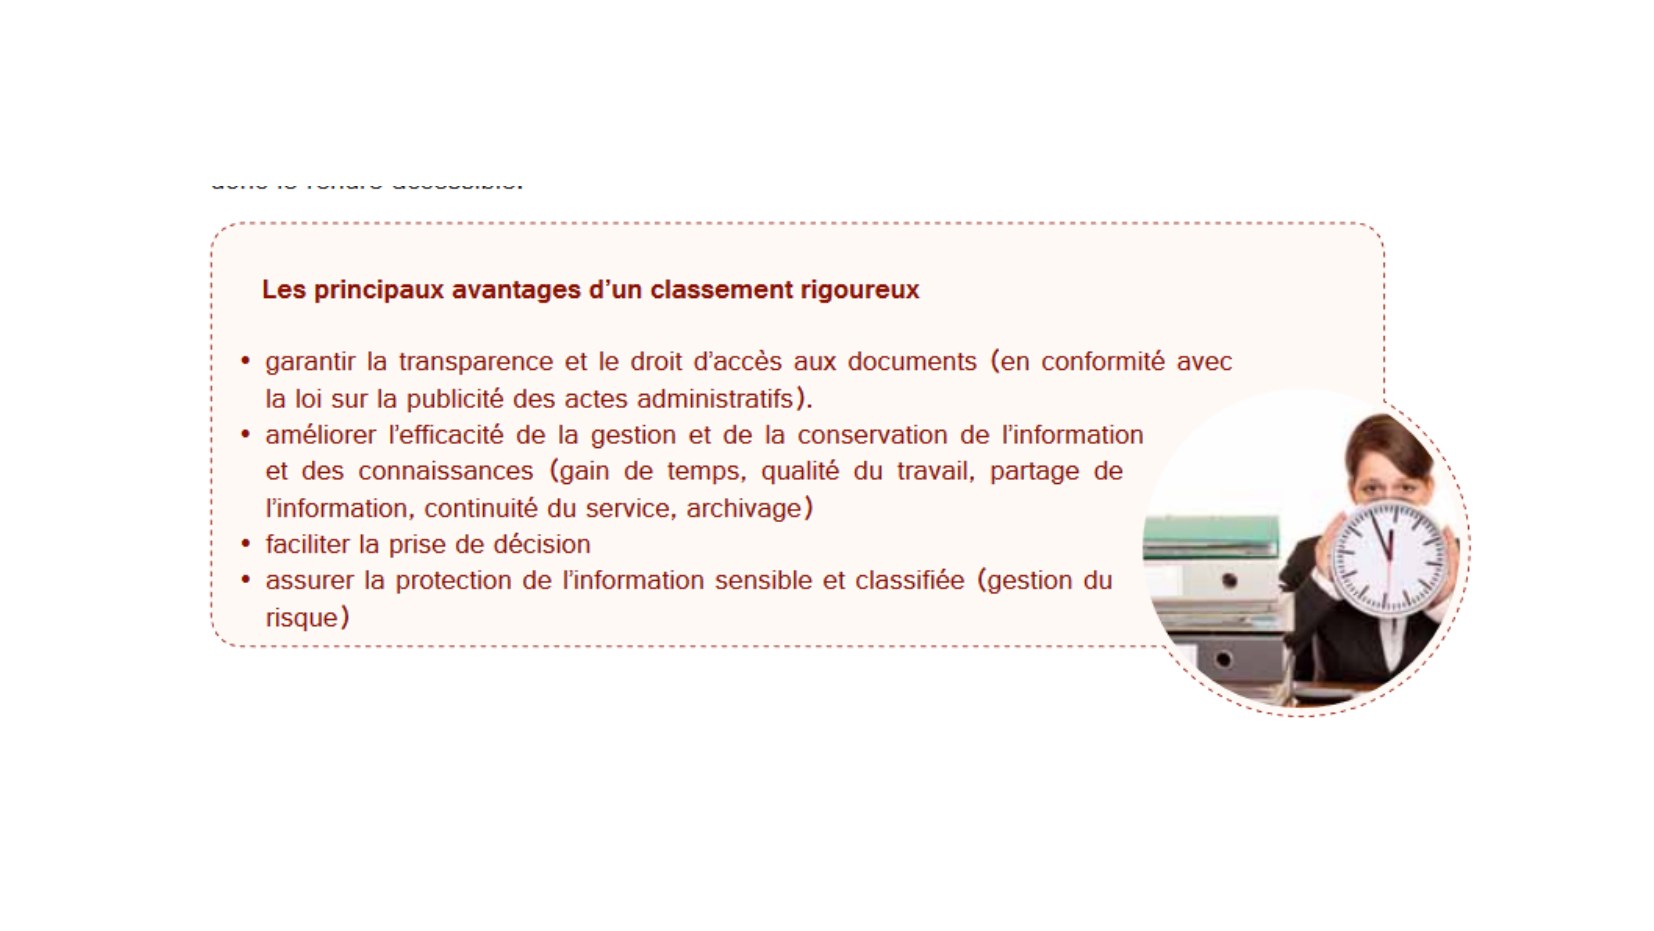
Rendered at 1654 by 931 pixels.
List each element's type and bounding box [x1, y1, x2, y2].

picture [139, 186, 1515, 745]
